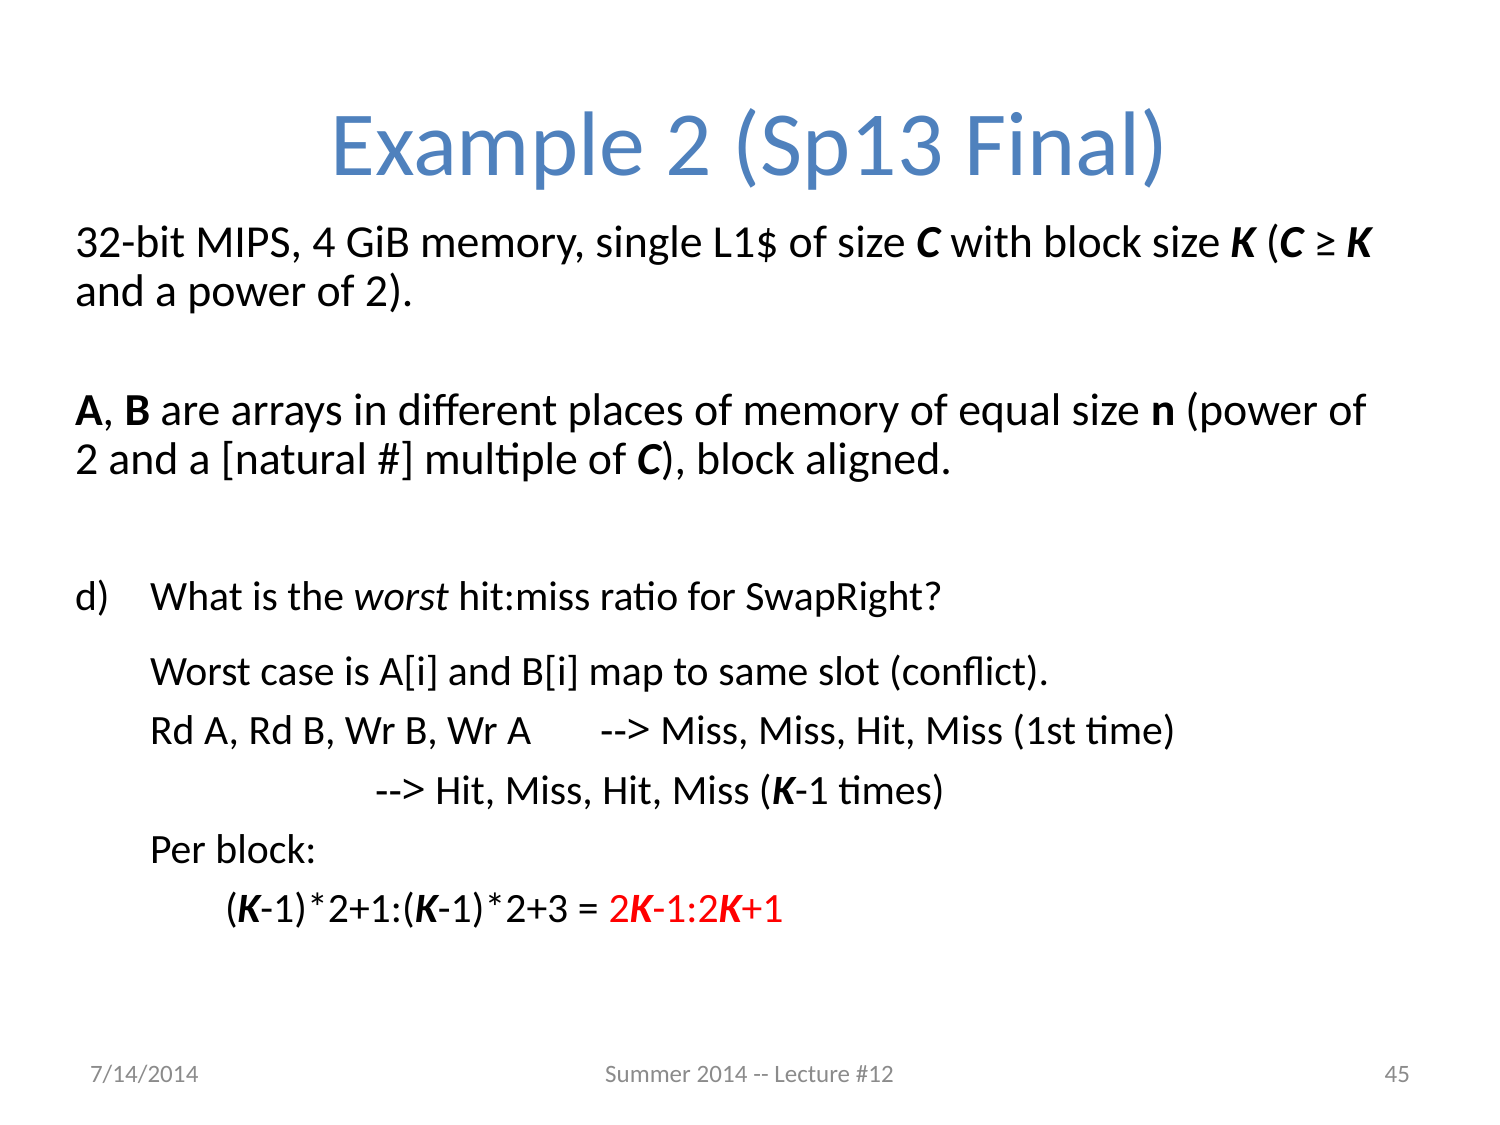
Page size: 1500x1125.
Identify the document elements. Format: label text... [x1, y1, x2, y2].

list 32-bit MIPS, 4 GiB memory, single L1$ of size C with block size K (C ≥ K and a power of 2). A, B are arrays in different places of memory of equal size n (power of 2 and a [natural #] multiple of C), block aligned. What is the worst hit:miss ratio for SwapRight? Worst case is A[i] and B[i] map to same slot (conflict). Rd A, Rd B, Wr B, Wr A --> Miss, Miss, Hit, Miss (1st time) --> Hit, Miss, Hit, Miss (K-1 times) Per block: (K-1)*2+1:(K-1)*2+3 = 2K-1:2K+1 [60, 210, 1410, 1066]
title Example 2 (Sp13 Final) [75, 45, 1425, 233]
footer Summer 2014 -- Lecture #12 [512, 1042, 988, 1103]
slide_number 7/14/2014 [75, 1042, 425, 1103]
slide_number <number> [1074, 1042, 1425, 1103]
